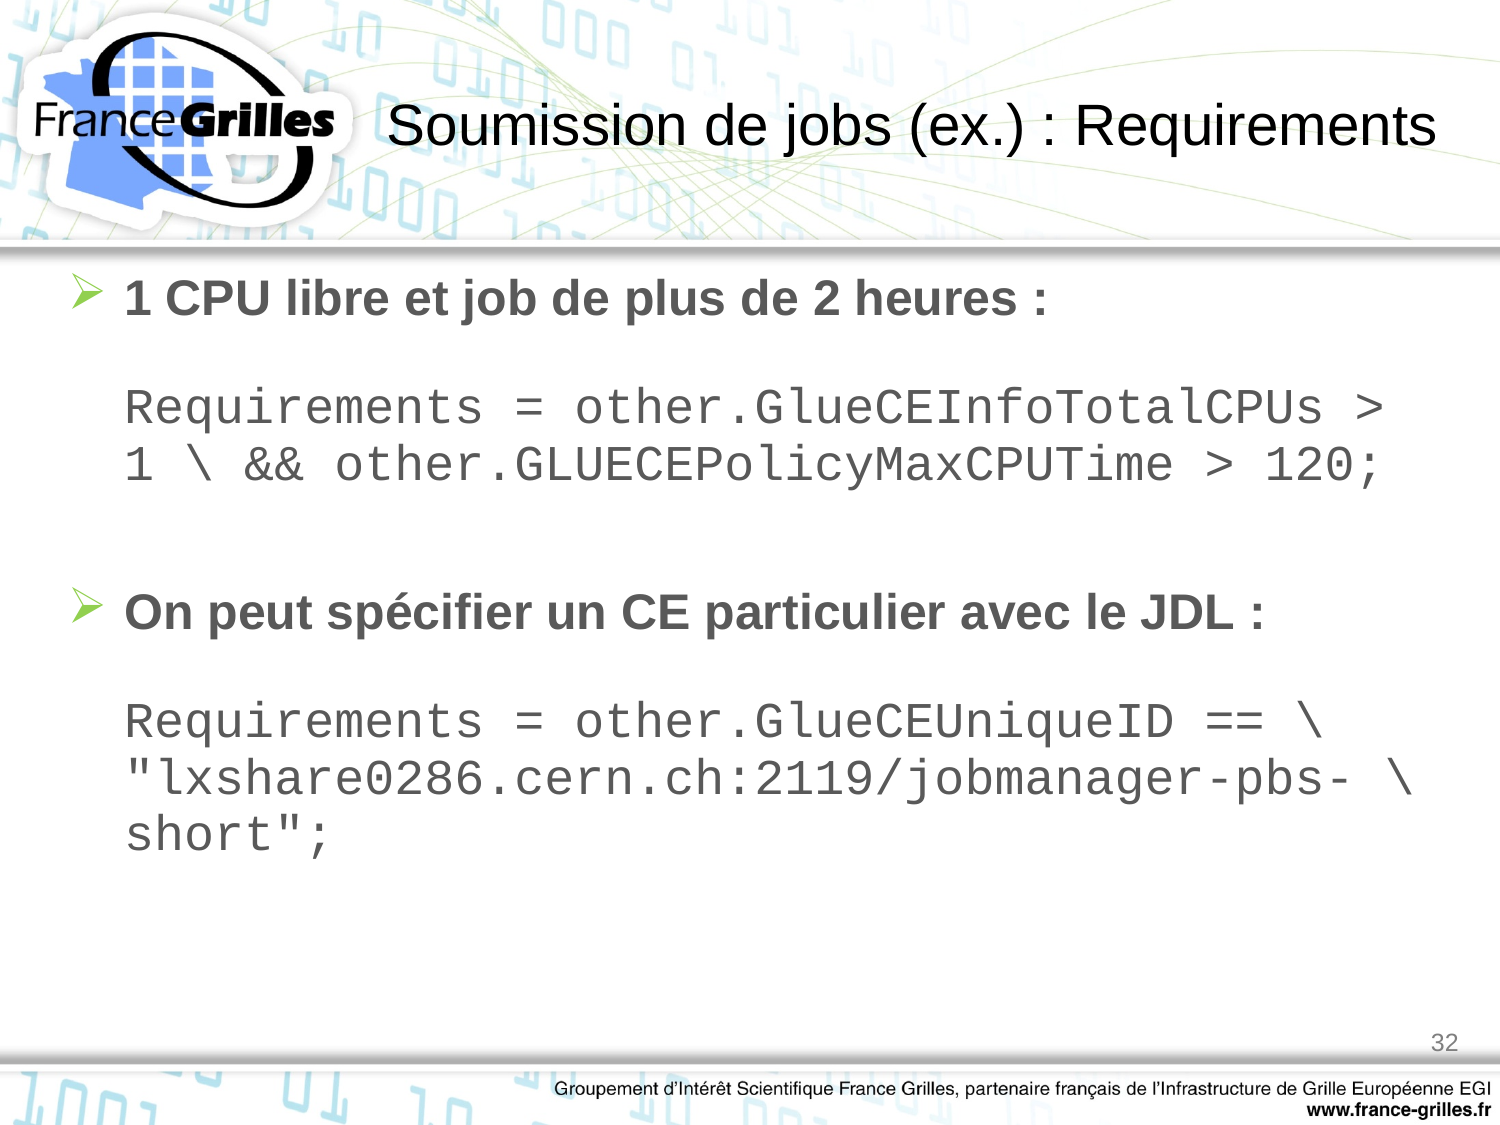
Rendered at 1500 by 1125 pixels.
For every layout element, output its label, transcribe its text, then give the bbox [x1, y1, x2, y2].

list 1 CPU libre et job de plus de 2 heures : Requirements = other.GlueCEInfoTotalCPUs > 1 \ && other.GLUECEPolicyMaxCPUTime > 120; On peut spécifier un CE particulier avec le JDL : Requirements = other.GlueCEUniqueID == \ "lxshare0286.cern.ch:2119/jobmanager-pbs- \ short"; [53, 262, 1459, 1024]
picture [0, 0, 1500, 1125]
title Soumission de jobs (ex.) : Requirements [372, 7, 1459, 244]
